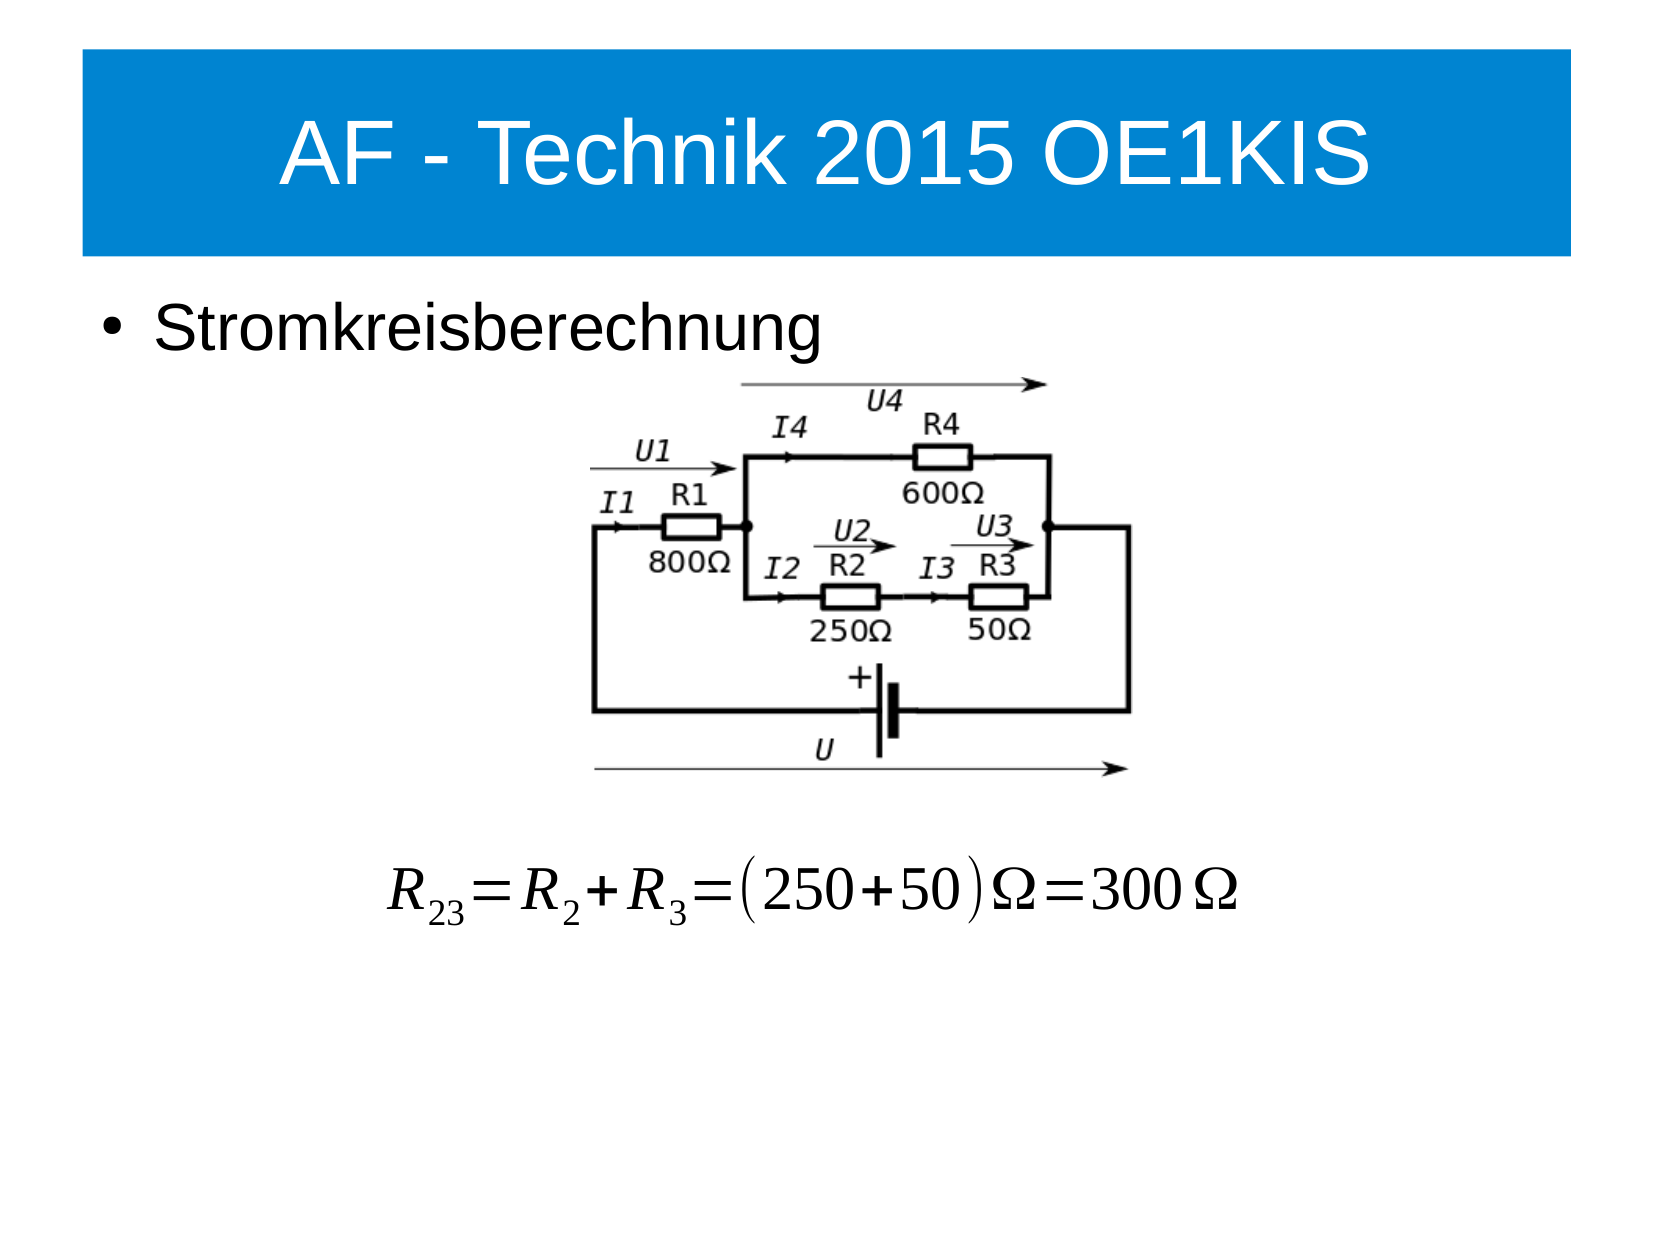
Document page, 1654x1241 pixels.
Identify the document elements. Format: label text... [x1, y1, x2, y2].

picture [590, 377, 1133, 778]
title AF - Technik 2015 OE1KIS [82, 49, 1571, 257]
chart [377, 853, 1246, 934]
list Stromkreisberechnung [82, 290, 1571, 1010]
